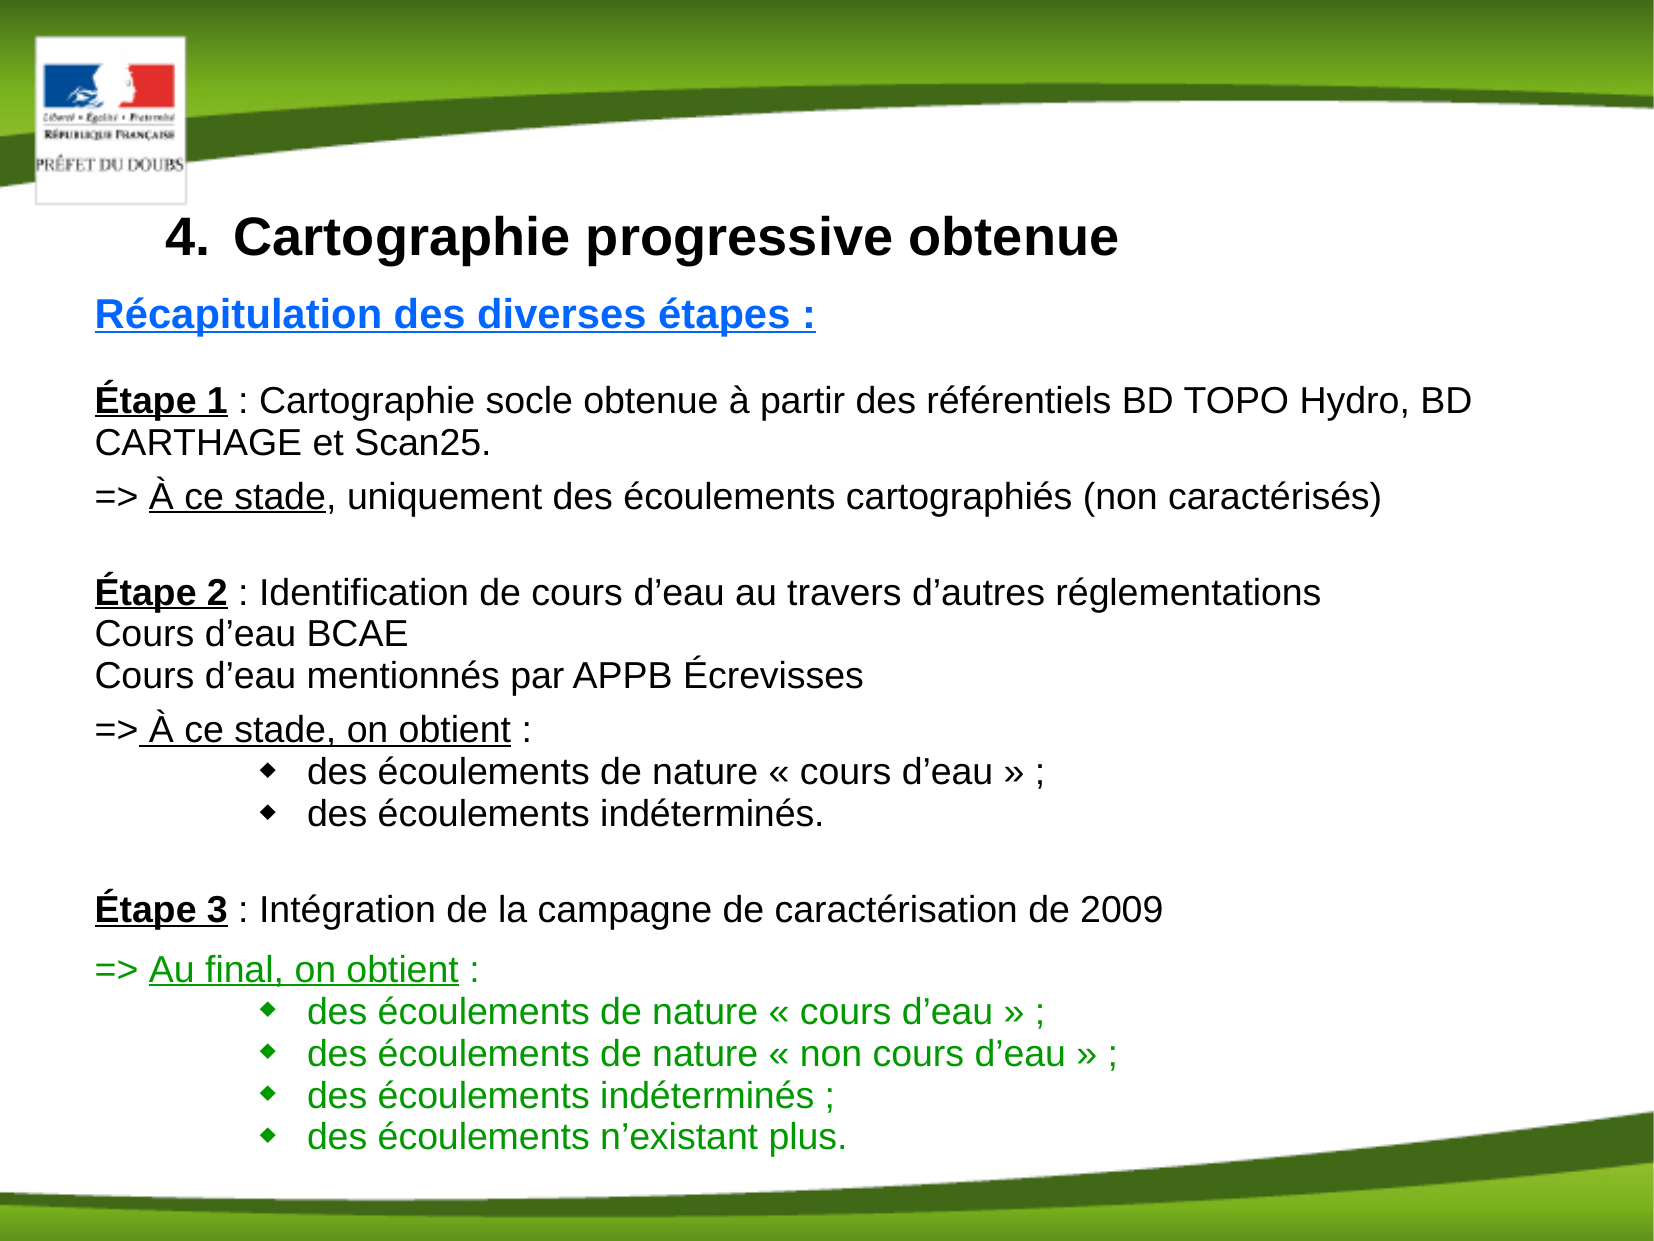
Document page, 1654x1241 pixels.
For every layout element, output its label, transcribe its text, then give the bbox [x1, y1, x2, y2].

list Cartographie progressive obtenue Récapitulation des diverses étapes : Étape 1 : Cartographie socle obtenue à partir des référentiels BD TOPO Hydro, BD CARTHAGE et Scan25. => À ce stade, uniquement des écoulements cartographiés (non caractérisés) Étape 2 : Identification de cours d’eau au travers d’autres réglementations Cours d’eau BCAE Cours d’eau mentionnés par APPB Écrevisses => À ce stade, on obtient : des écoulements de nature « cours d’eau » ; des écoulements indéterminés. Étape 3 : Intégration de la campagne de caractérisation de 2009 => Au final, on obtient : des écoulements de nature « cours d’eau » ; des écoulements de nature « non cours d’eau » ; des écoulements indéterminés ; des écoulements n’existant plus. [76, 206, 1565, 1208]
picture [0, 0, 1654, 1241]
